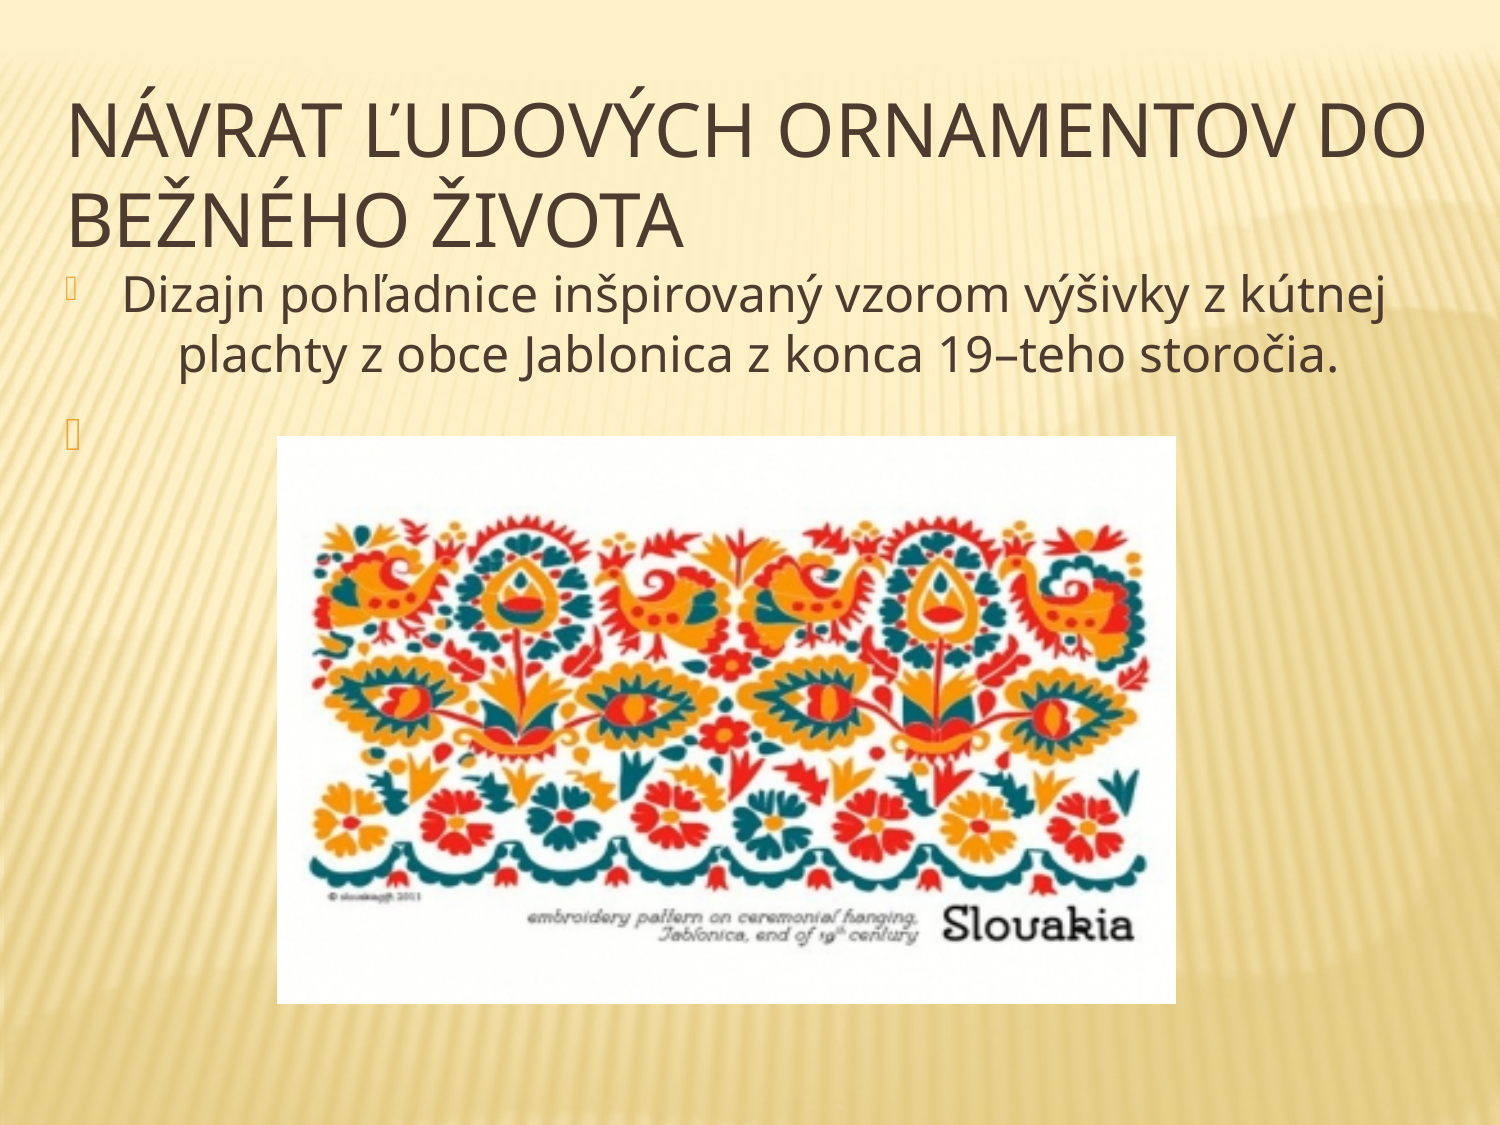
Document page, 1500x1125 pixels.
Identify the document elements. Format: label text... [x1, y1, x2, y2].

title Návrat ľudových ornamentov do bežného života [50, 75, 1476, 213]
list Dizajn pohľadnice inšpirovaný vzorom výšivky z kútnej plachty z obce Jablonica z konca 19–teho storočia. [50, 254, 1476, 998]
picture [277, 436, 1176, 1004]
